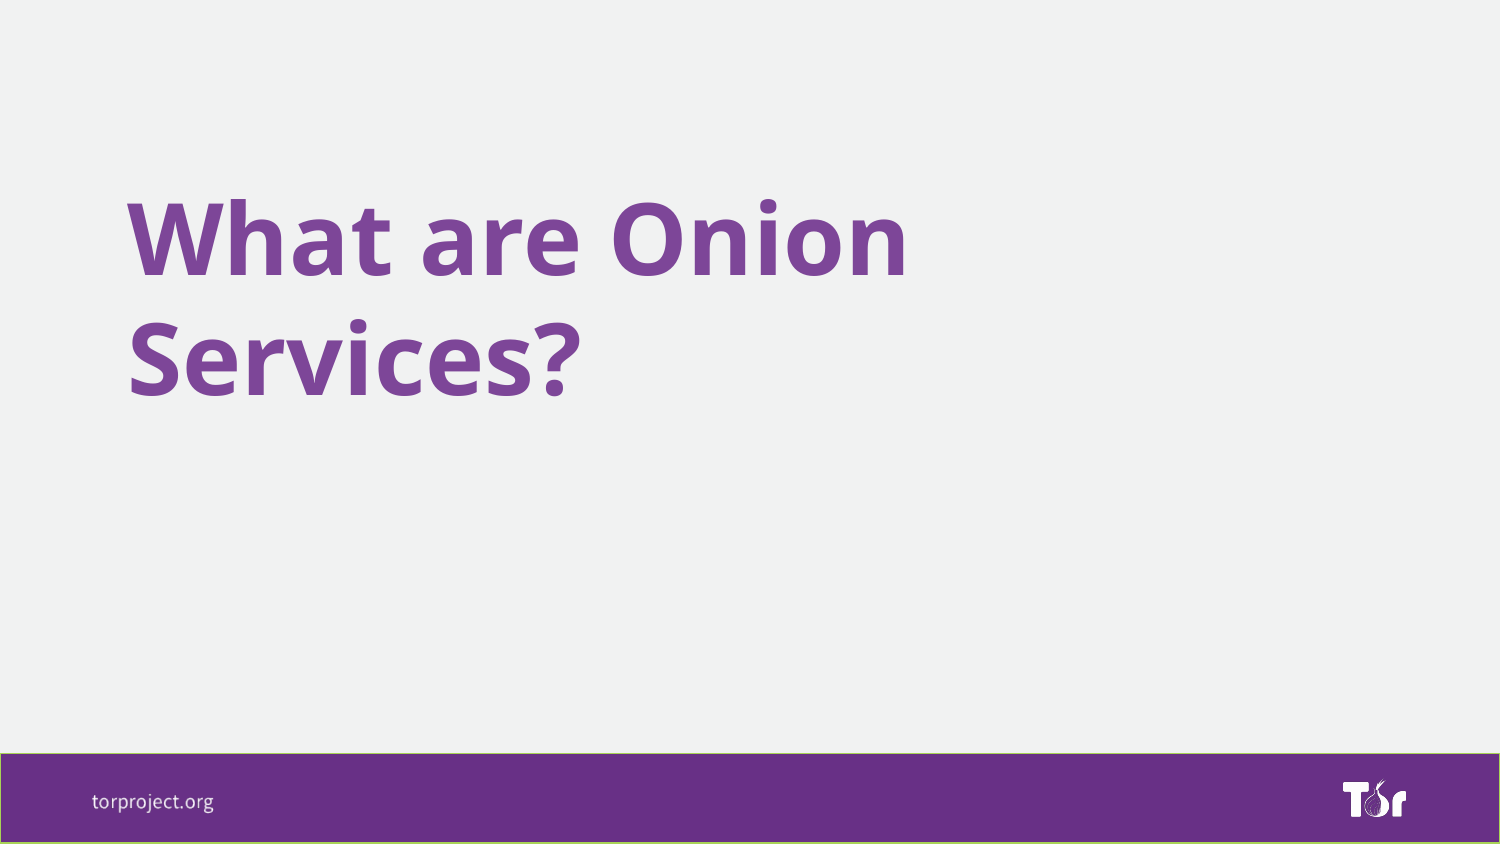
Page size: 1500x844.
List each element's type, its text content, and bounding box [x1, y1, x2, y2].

picture [1343, 778, 1406, 817]
text_box What are Onion Services? [112, 148, 1388, 443]
picture [75, 780, 604, 821]
